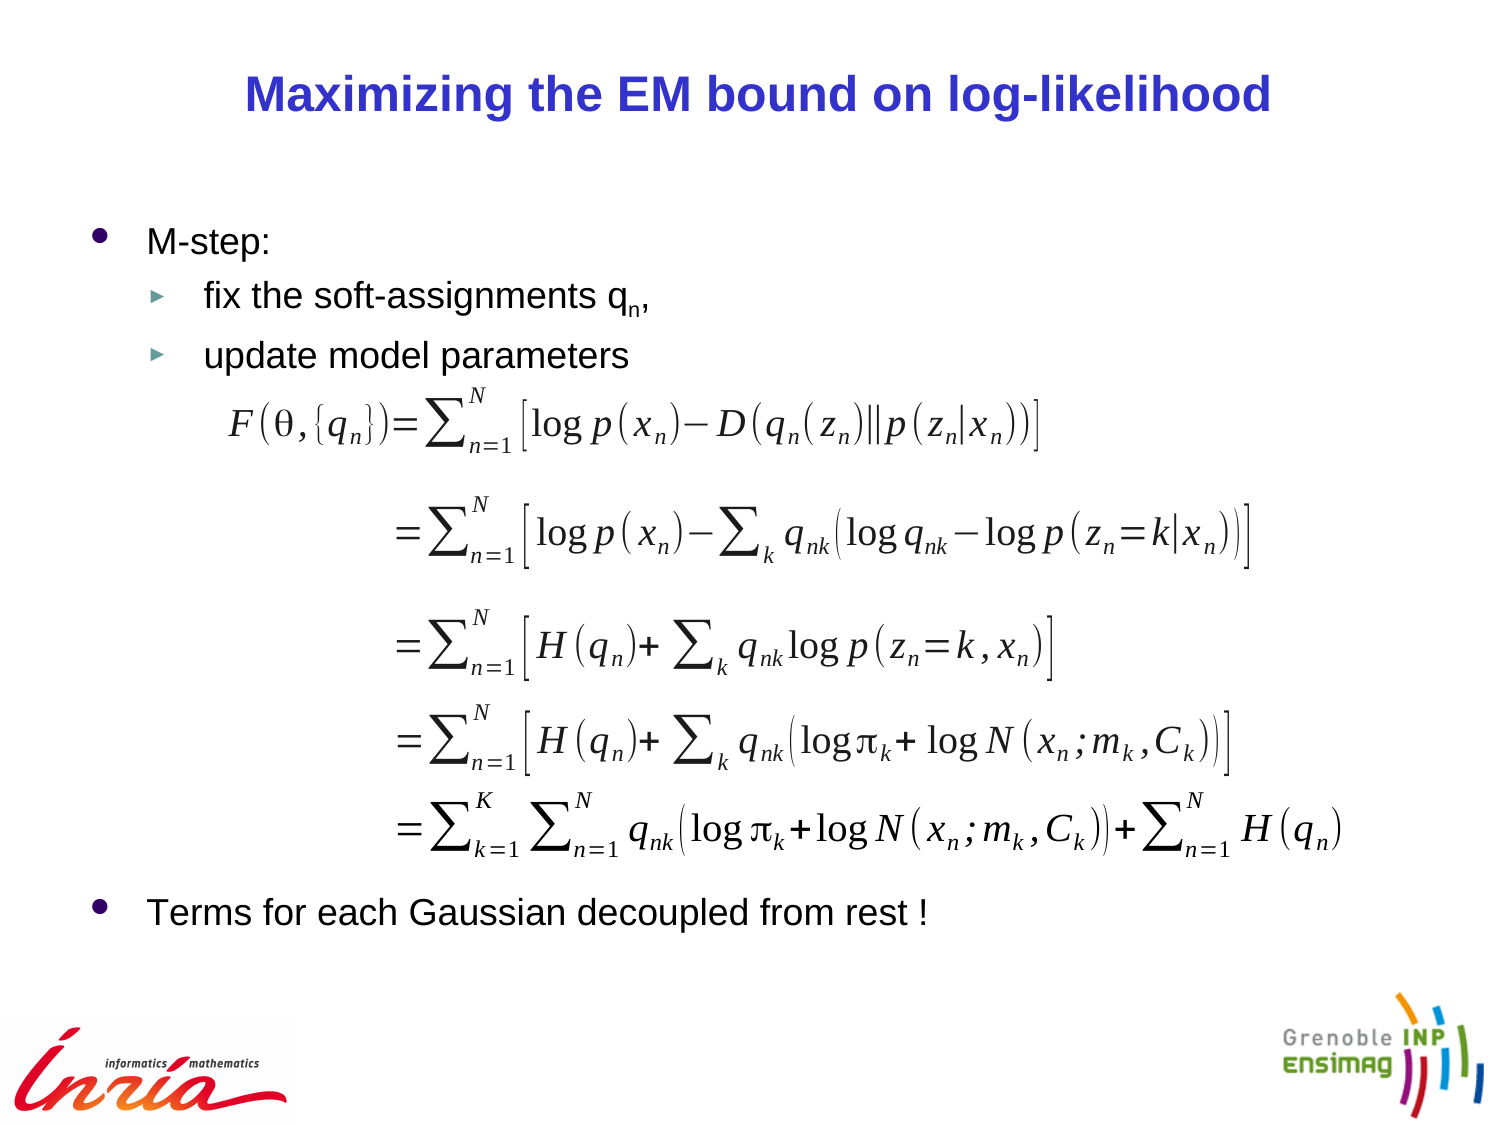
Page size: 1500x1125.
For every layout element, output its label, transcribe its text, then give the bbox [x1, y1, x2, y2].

chart [385, 492, 1257, 571]
title Maximizing the EM bound on log-likelihood [75, 45, 1426, 138]
picture [0, 1012, 301, 1125]
chart [219, 383, 1046, 459]
picture [1266, 986, 1489, 1125]
list M-step: fix the soft-assignments qn, update model parameters Terms for each Gaussian decoupled from rest ! [75, 162, 1447, 1101]
chart [386, 699, 1237, 779]
chart [387, 787, 1350, 864]
chart [385, 604, 1061, 684]
